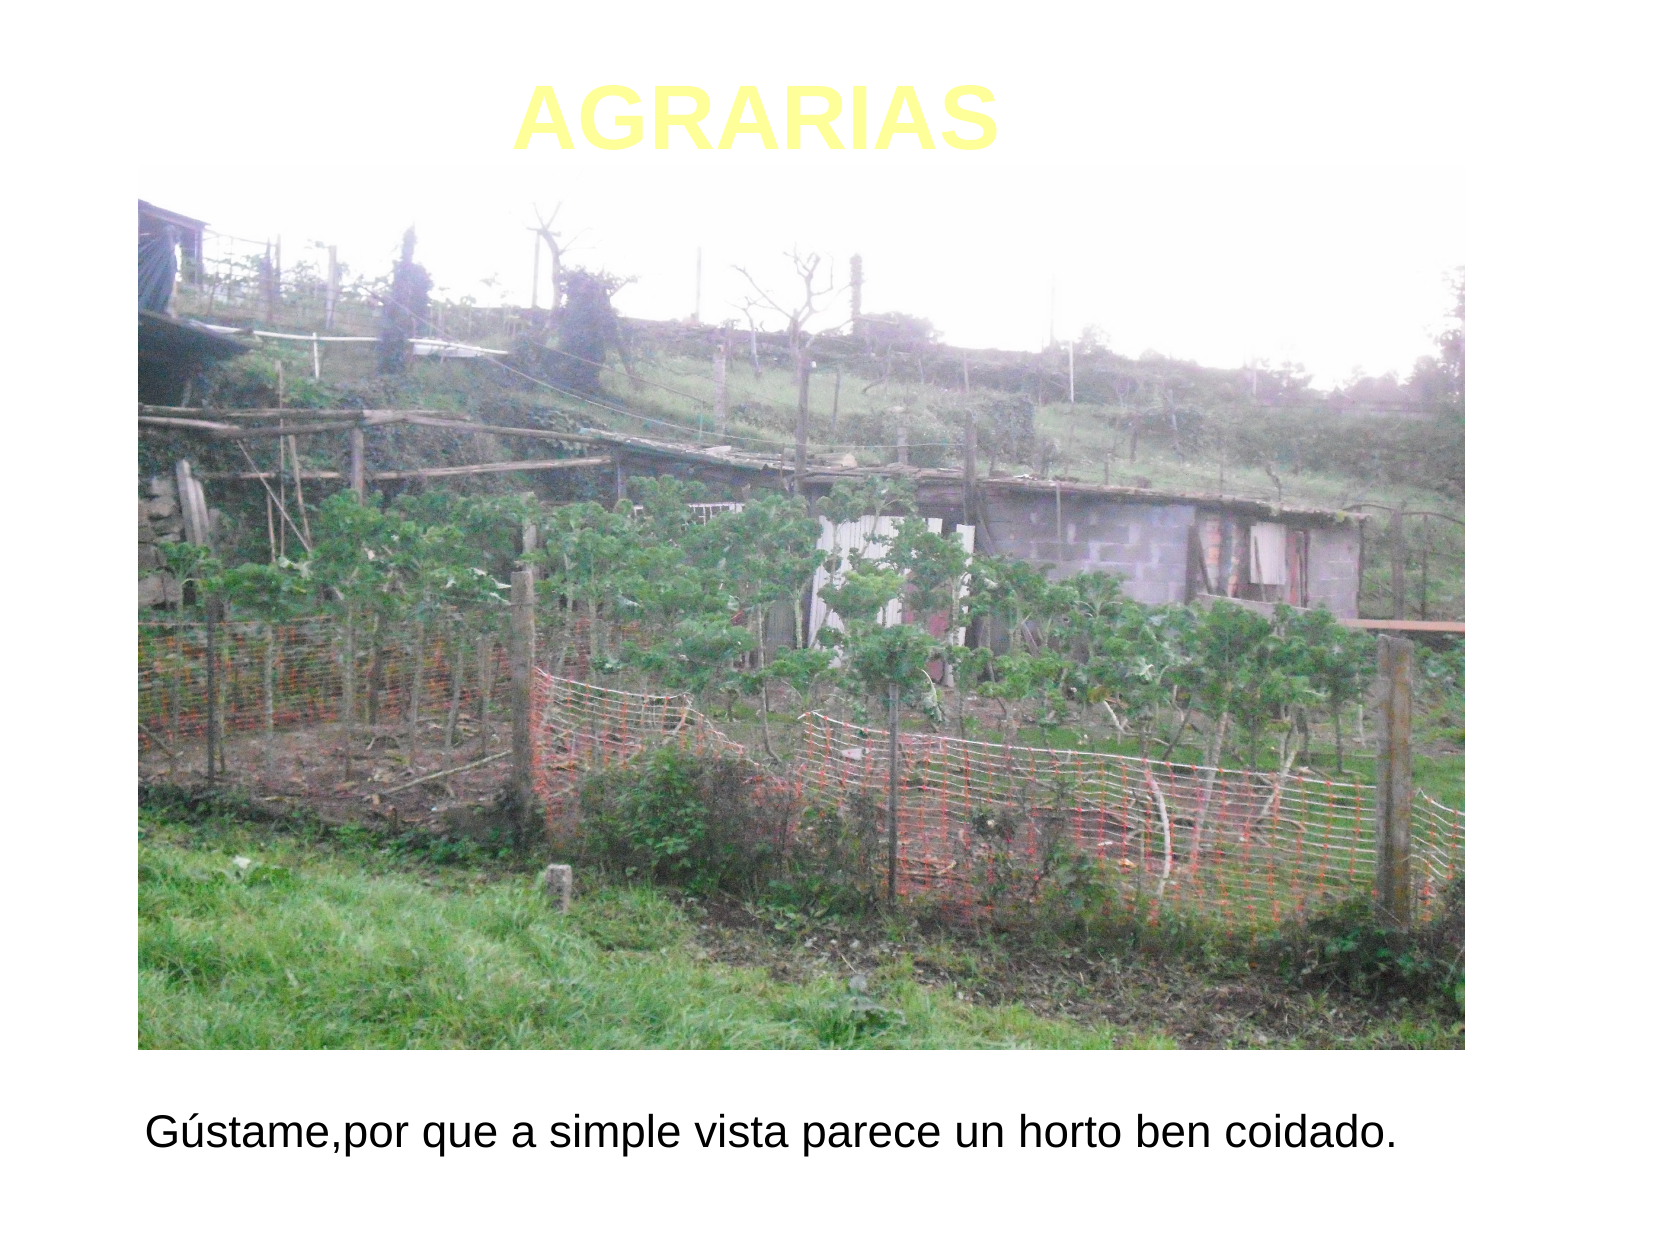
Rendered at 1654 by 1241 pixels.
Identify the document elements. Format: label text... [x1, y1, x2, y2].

text_box AGRARIAS [496, 59, 1016, 165]
text_box Gústame,por que a simple vista parece un horto ben coidado. [129, 1098, 1414, 1165]
picture [138, 165, 1465, 1050]
